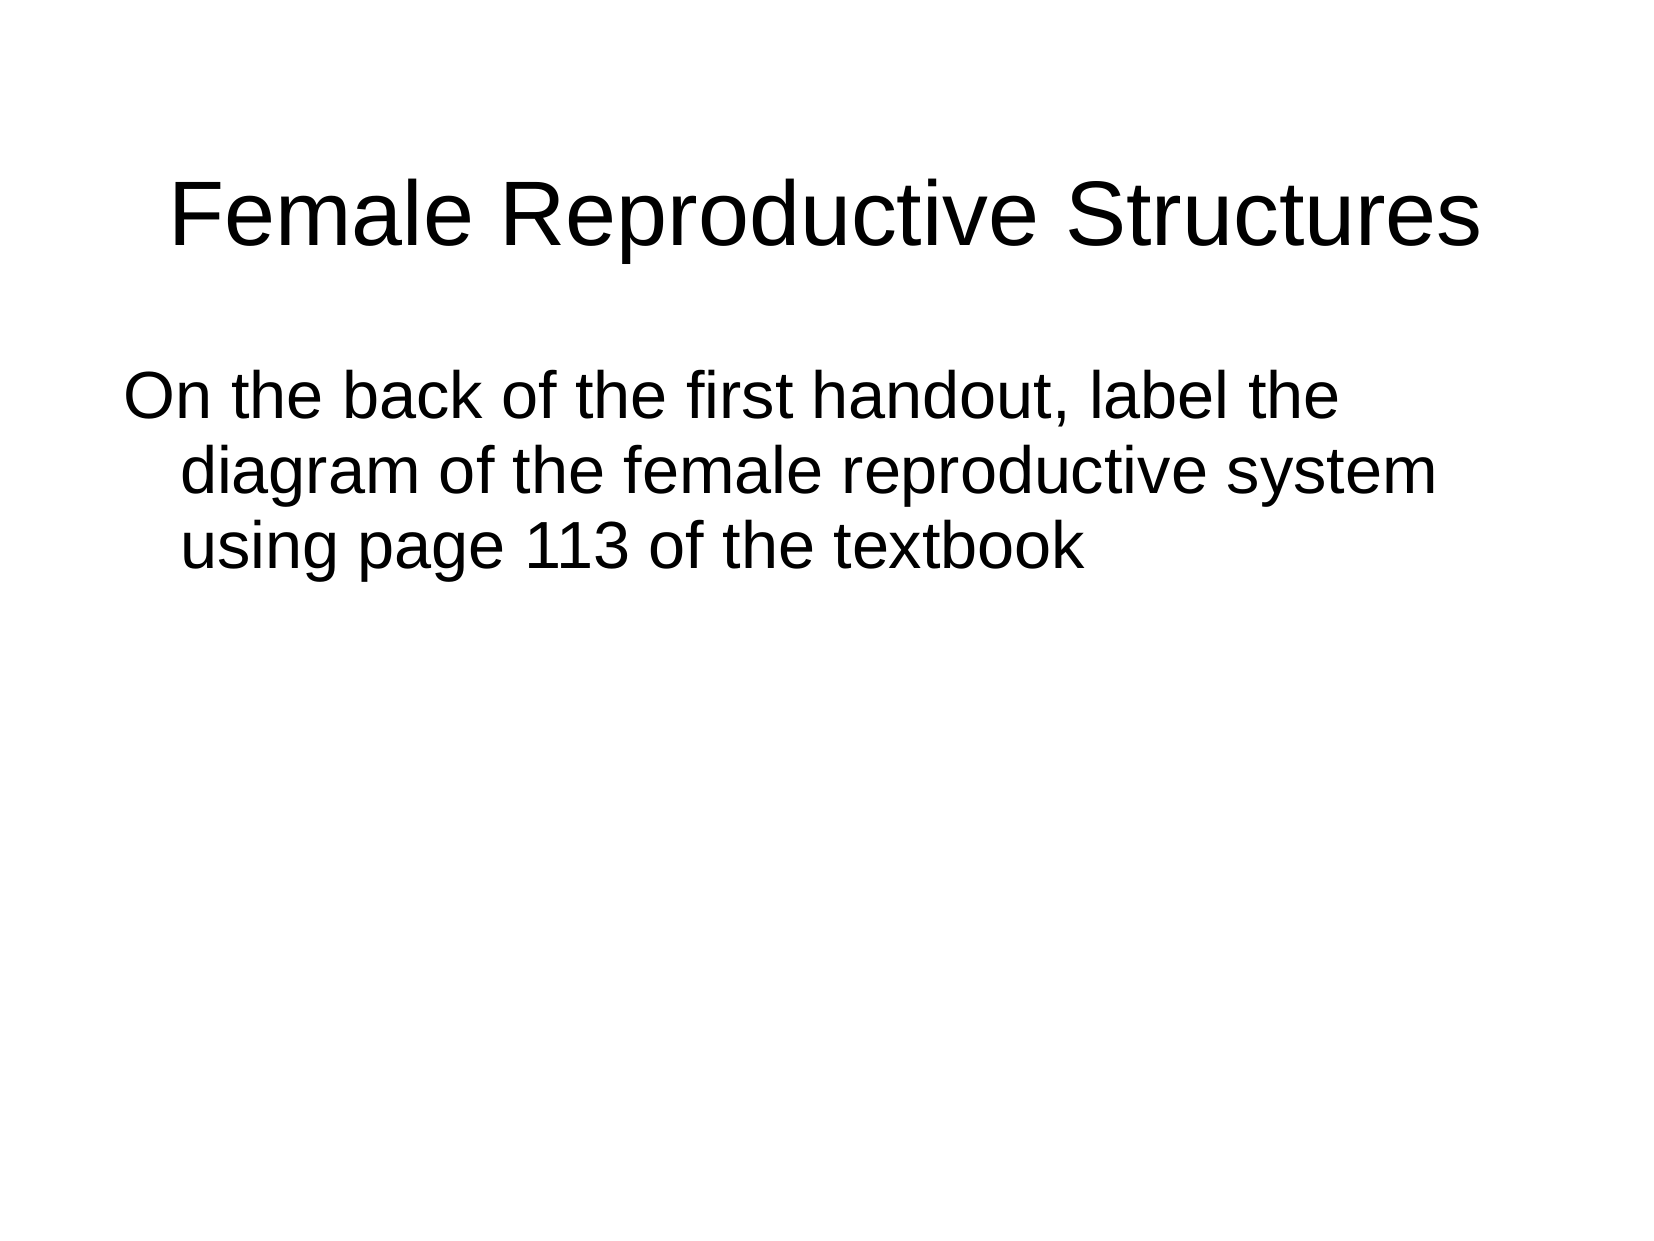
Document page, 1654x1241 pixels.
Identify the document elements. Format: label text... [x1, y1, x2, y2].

title Female Reproductive Structures [124, 117, 1530, 310]
list On the back of the first handout, label the diagram of the female reproductive system using page 113 of the textbook [124, 358, 1530, 1088]
